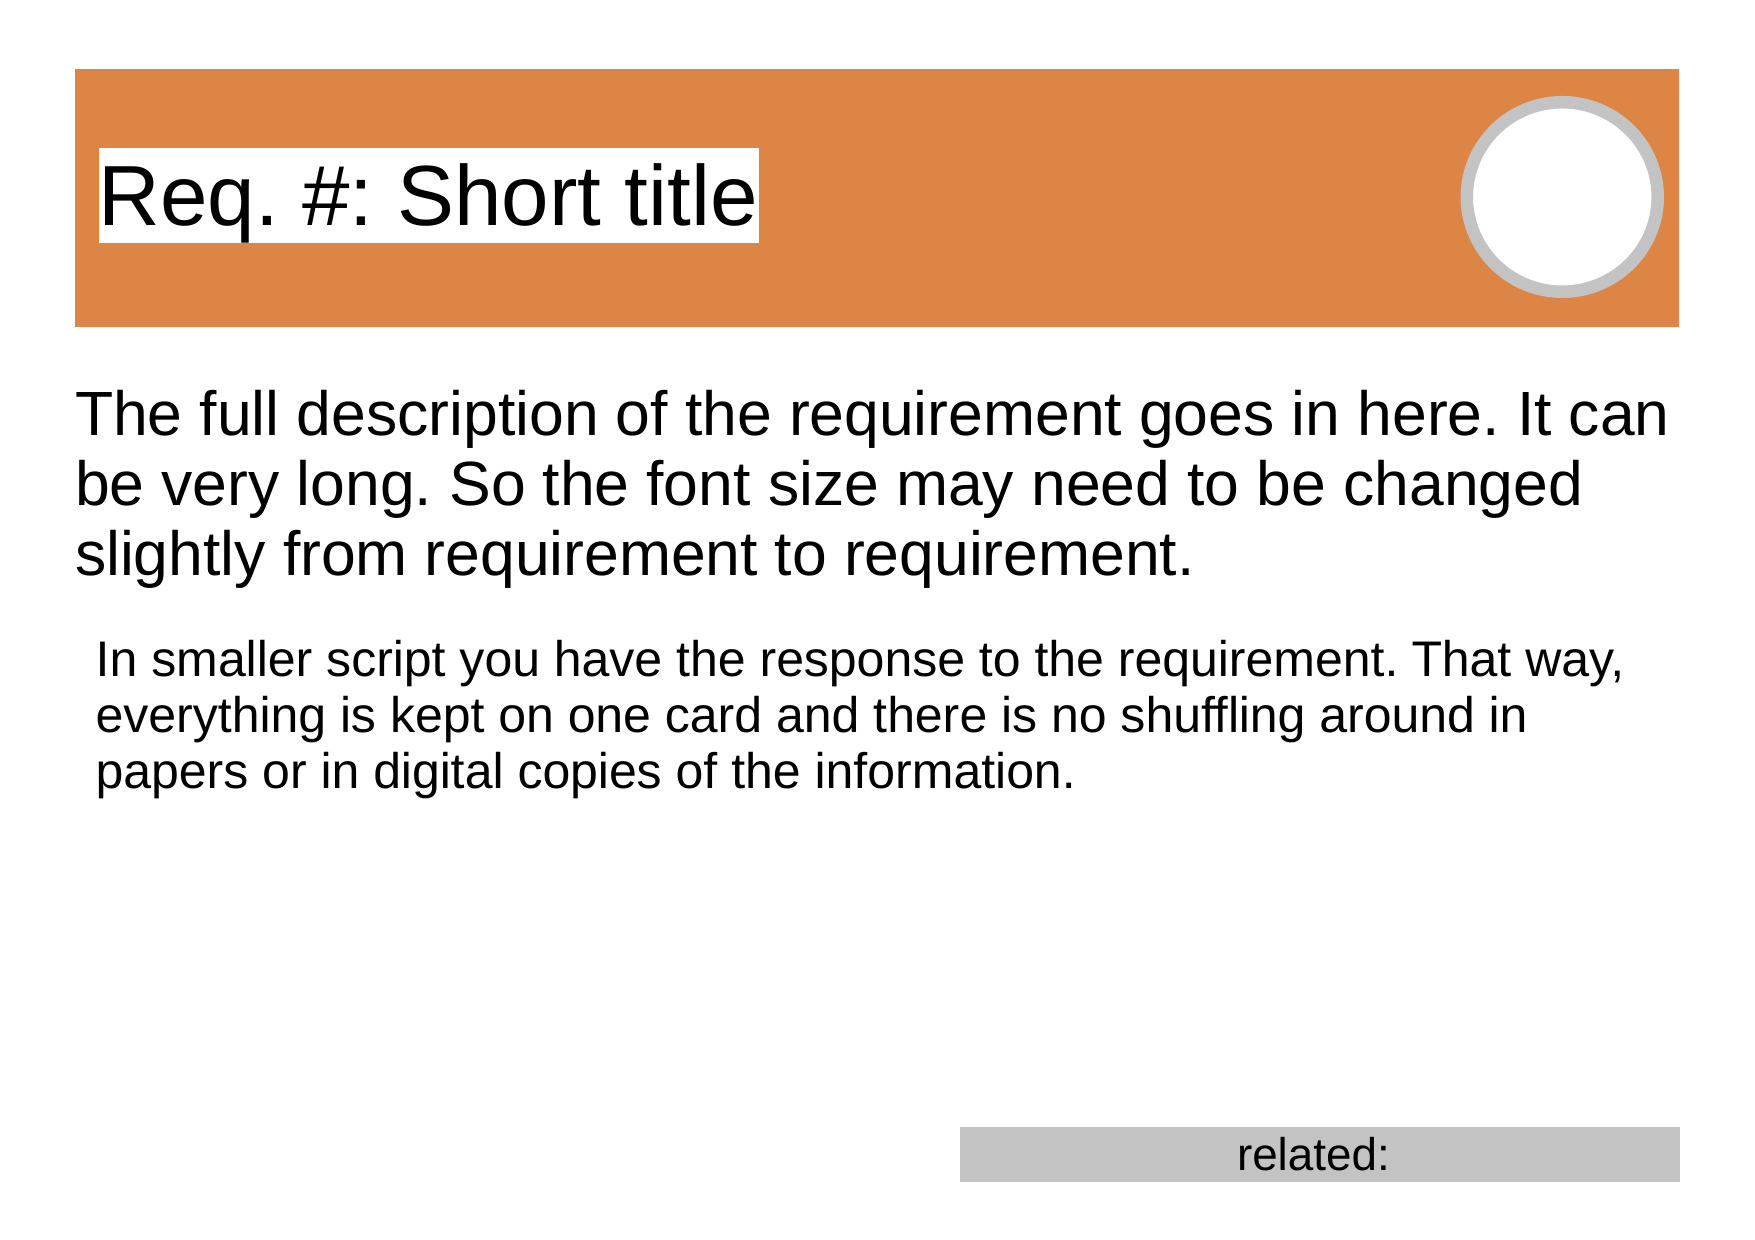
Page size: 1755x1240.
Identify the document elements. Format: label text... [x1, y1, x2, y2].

text_box In smaller script you have the response to the requirement. That way, everything is kept on one card and there is no shuffling around in papers or in digital copies of the information. [80, 623, 1686, 818]
title Req. #: Short title [98, 99, 1434, 292]
text_box related: [960, 1127, 1680, 1182]
text_box [75, 69, 1680, 327]
subtitle The full description of the requirement goes in here. It can be very long. So the font size may need to be changed slightly from requirement to requirement. [75, 343, 1680, 624]
